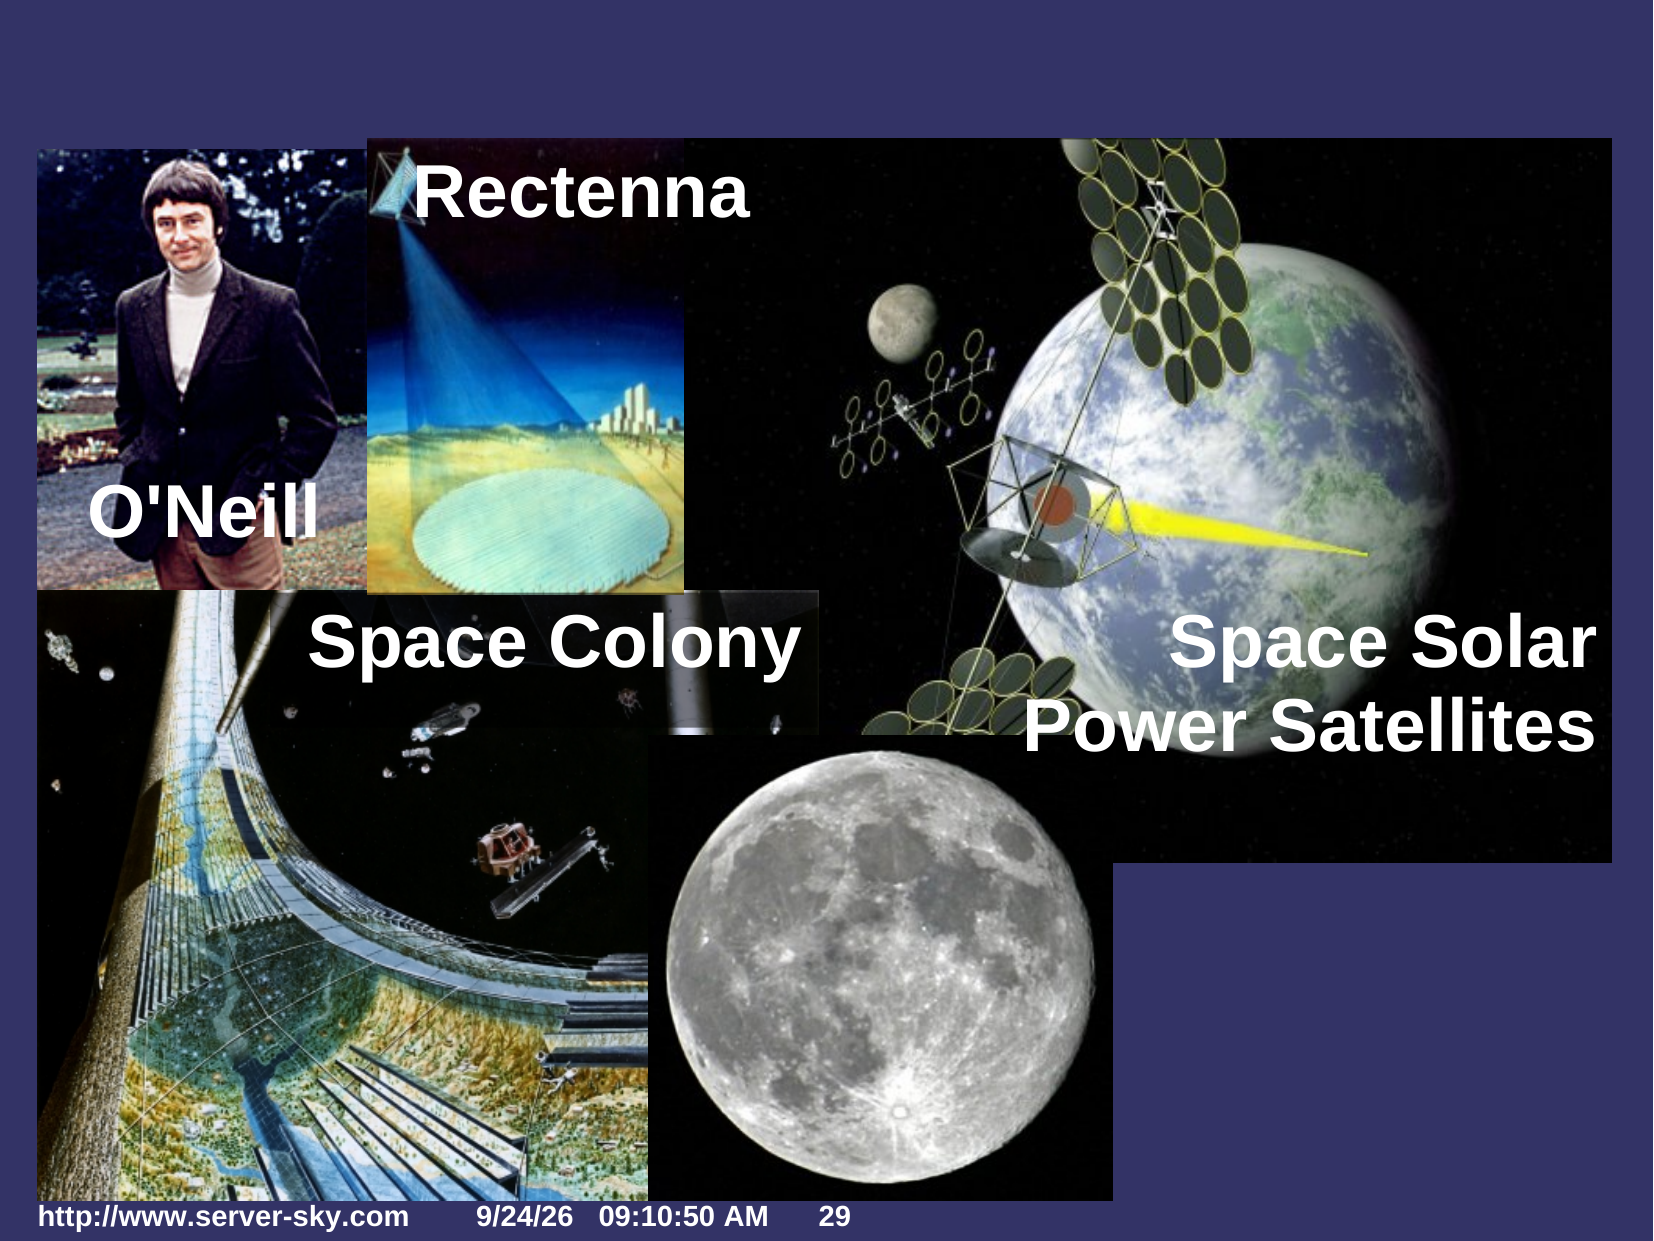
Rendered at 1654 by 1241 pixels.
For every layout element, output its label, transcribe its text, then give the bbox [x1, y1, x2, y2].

picture [37, 138, 1612, 1201]
text_box Space Solar Power Satellites [967, 592, 1613, 863]
text_box O'Neill [43, 461, 367, 591]
text_box Rectenna [367, 142, 766, 271]
text_box Space Colony [270, 592, 818, 728]
